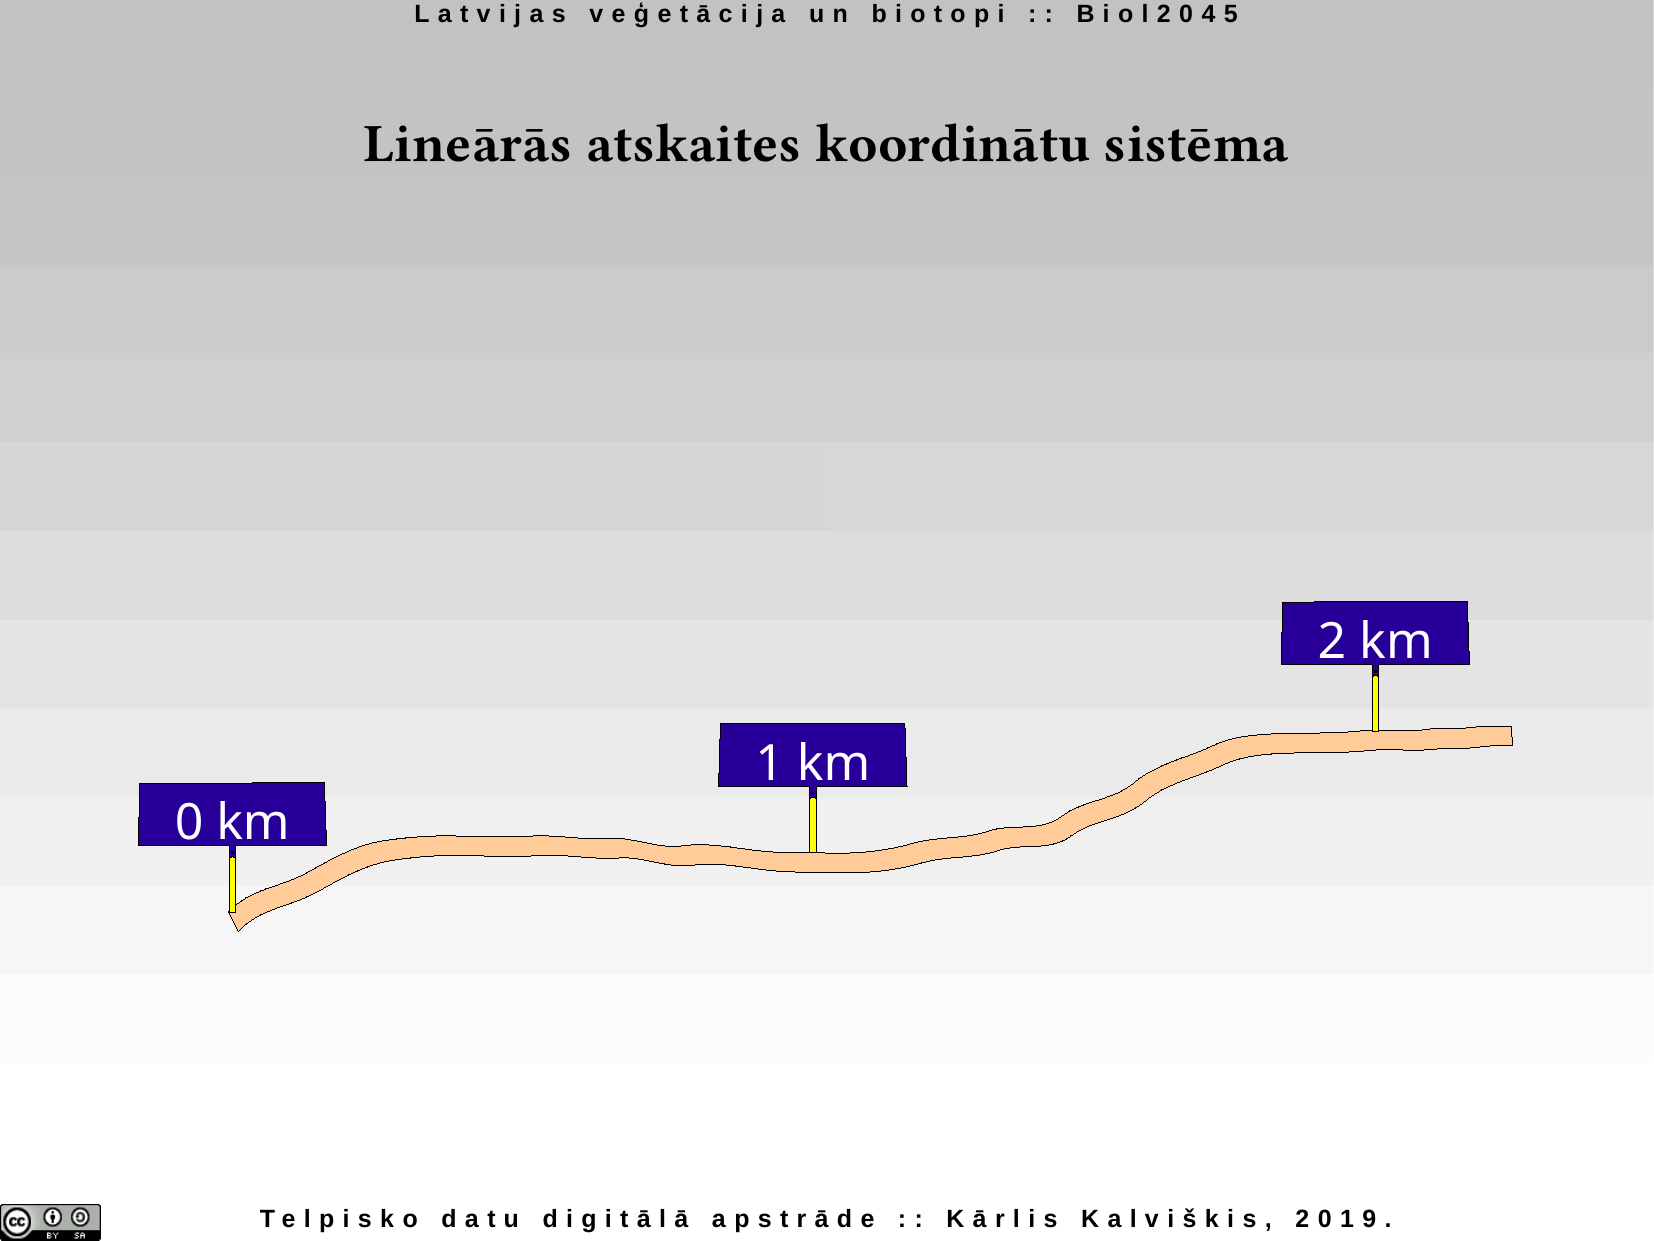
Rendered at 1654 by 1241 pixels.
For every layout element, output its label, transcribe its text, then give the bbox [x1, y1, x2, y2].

text_box 0 km [138, 782, 327, 859]
text_box 1 km [718, 723, 908, 799]
text_box 2 km [1281, 601, 1470, 678]
text_box [228, 676, 1513, 932]
title Lineārās atskaites koordinātu sistēma [0, 1, 1654, 287]
picture [0, 287, 1654, 1241]
